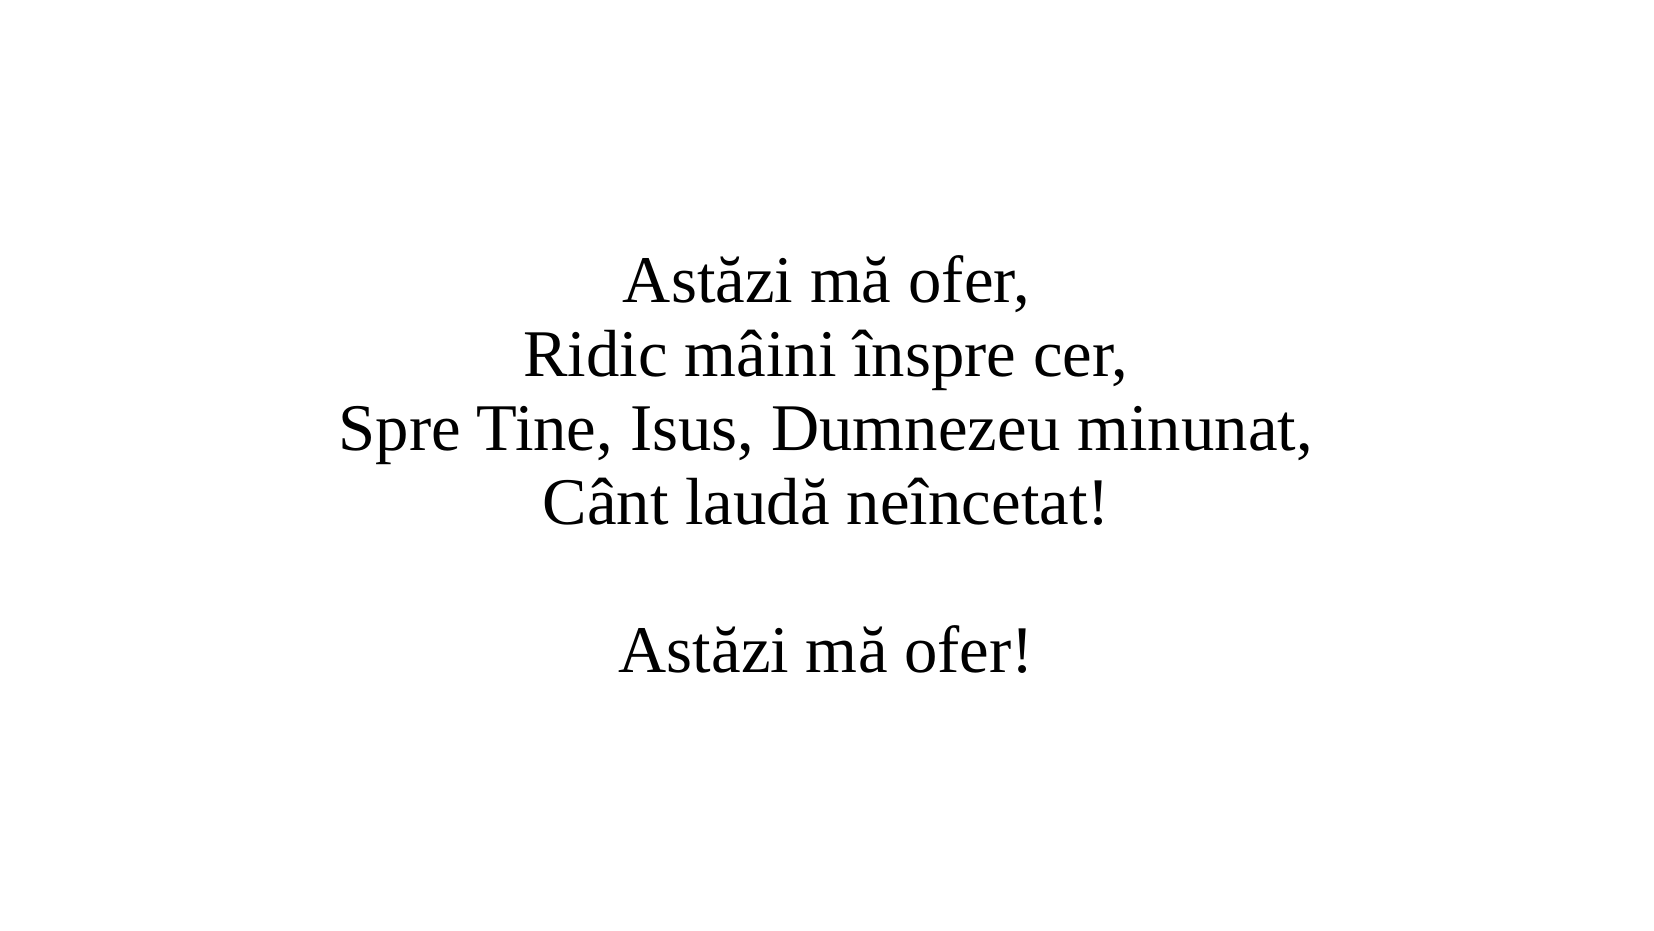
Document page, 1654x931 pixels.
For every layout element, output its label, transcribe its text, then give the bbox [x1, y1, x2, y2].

subtitle Astăzi mă ofer, Ridic mâini înspre cer, Spre Tine, Isus, Dumnezeu minunat, Cânt laudă neîncetat! Astăzi mă ofer! [300, 150, 1354, 781]
